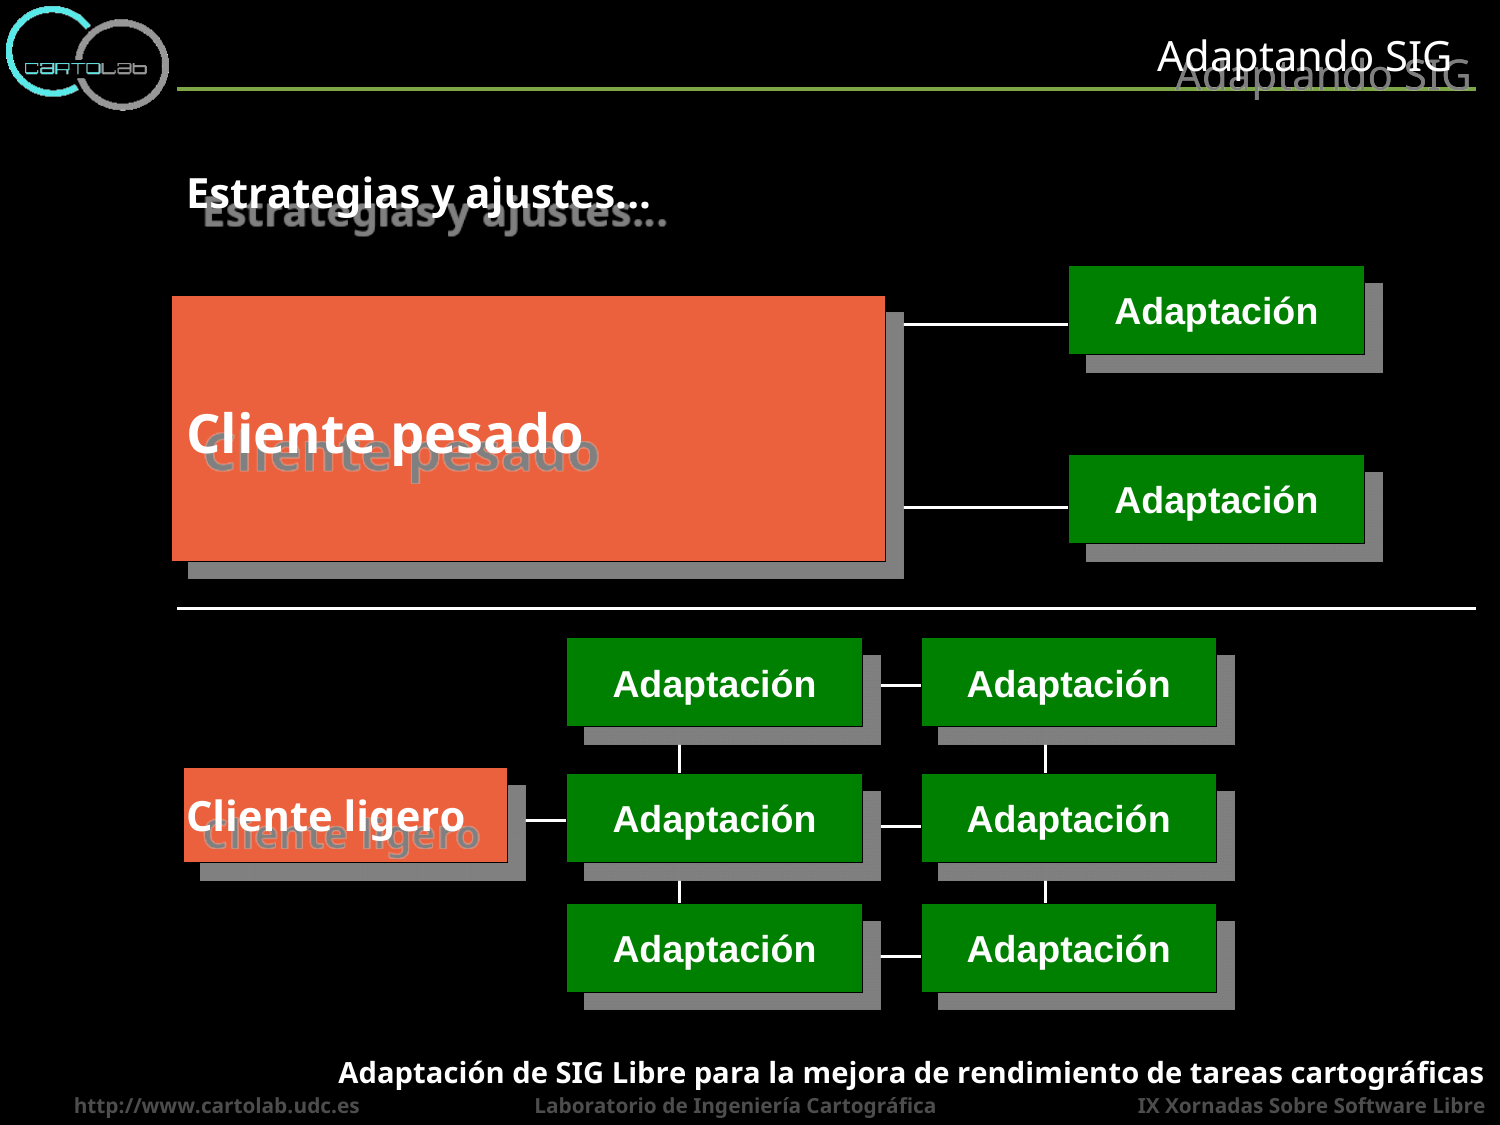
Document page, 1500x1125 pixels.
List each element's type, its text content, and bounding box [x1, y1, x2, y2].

text_box Adaptación [1068, 454, 1365, 544]
text_box Adaptación [921, 773, 1217, 863]
text_box Adaptación [921, 903, 1217, 993]
text_box Adaptación [1068, 265, 1365, 355]
text_box Adaptación [566, 773, 863, 863]
text_box Estrategias y ajustes... Cliente pesado Cliente ligero [171, 159, 1441, 947]
text_box Adaptando SIG [1142, 22, 1491, 88]
text_box Adaptación [921, 637, 1217, 727]
text_box Adaptación [566, 903, 863, 993]
text_box Adaptación [566, 637, 863, 727]
